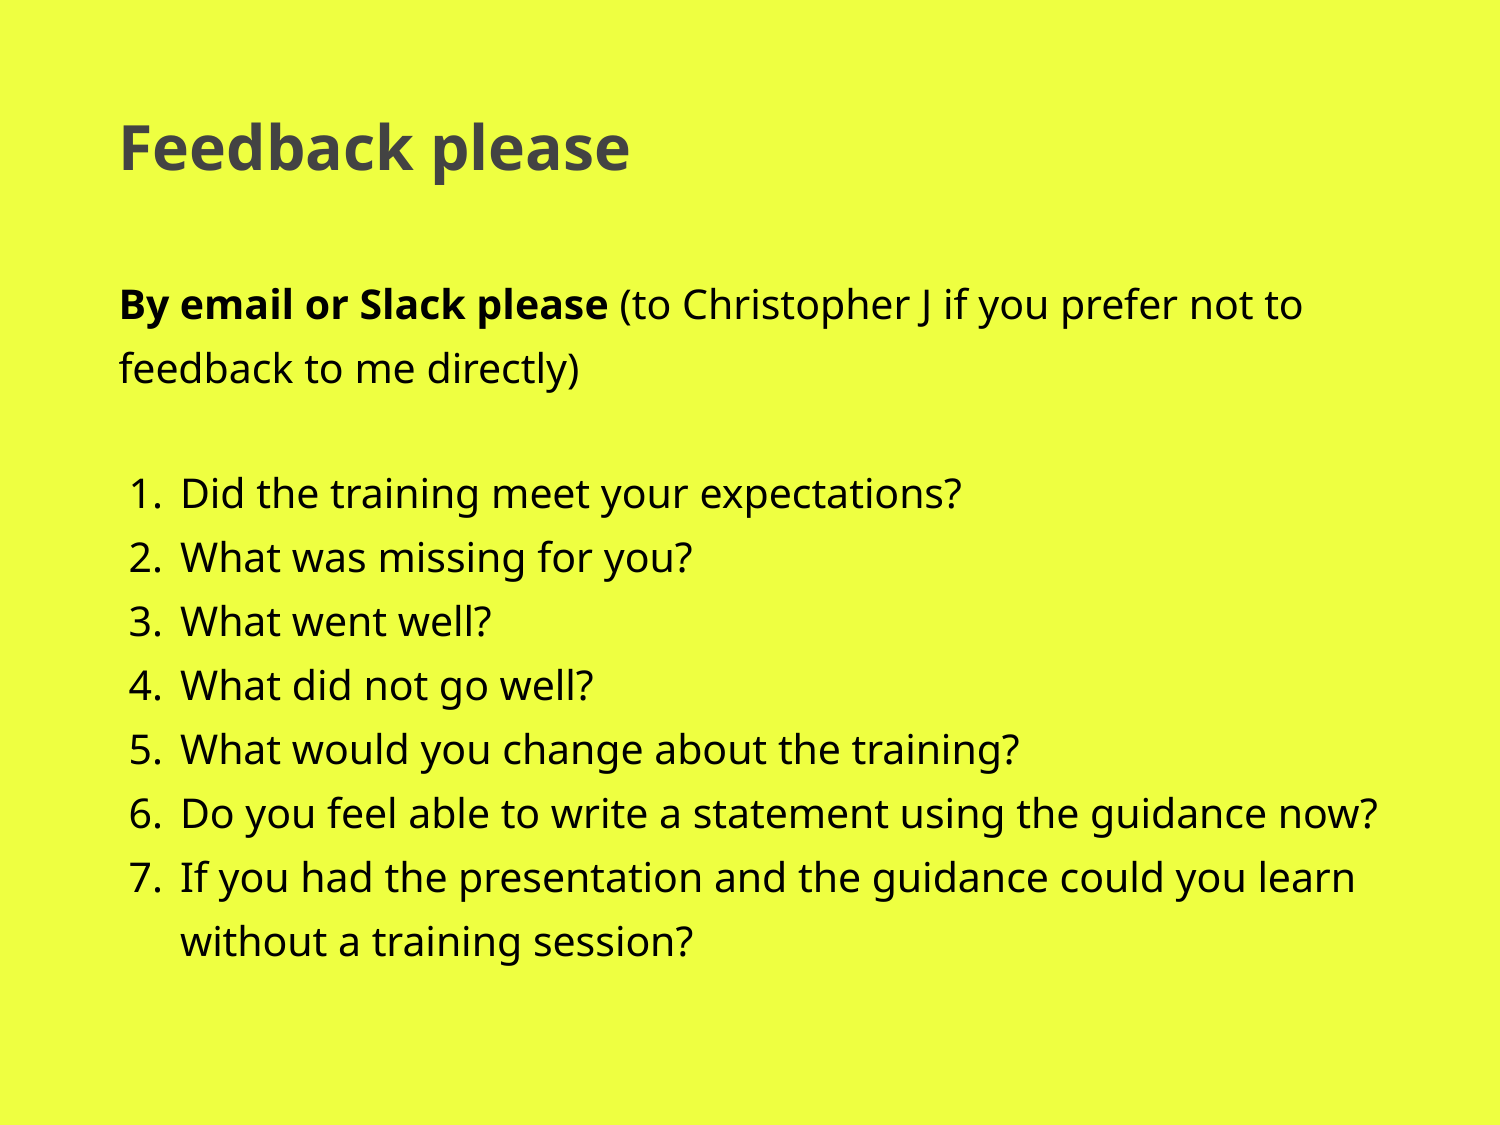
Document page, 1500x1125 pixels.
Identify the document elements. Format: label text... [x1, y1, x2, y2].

list By email or Slack please (to Christopher J if you prefer not to feedback to me directly) Did the training meet your expectations? What was missing for you? What went well? What did not go well? What would you change about the training? Do you feel able to write a statement using the guidance now? If you had the presentation and the guidance could you learn without a training session? [103, 252, 1397, 1000]
title Feedback please [103, 89, 1397, 215]
